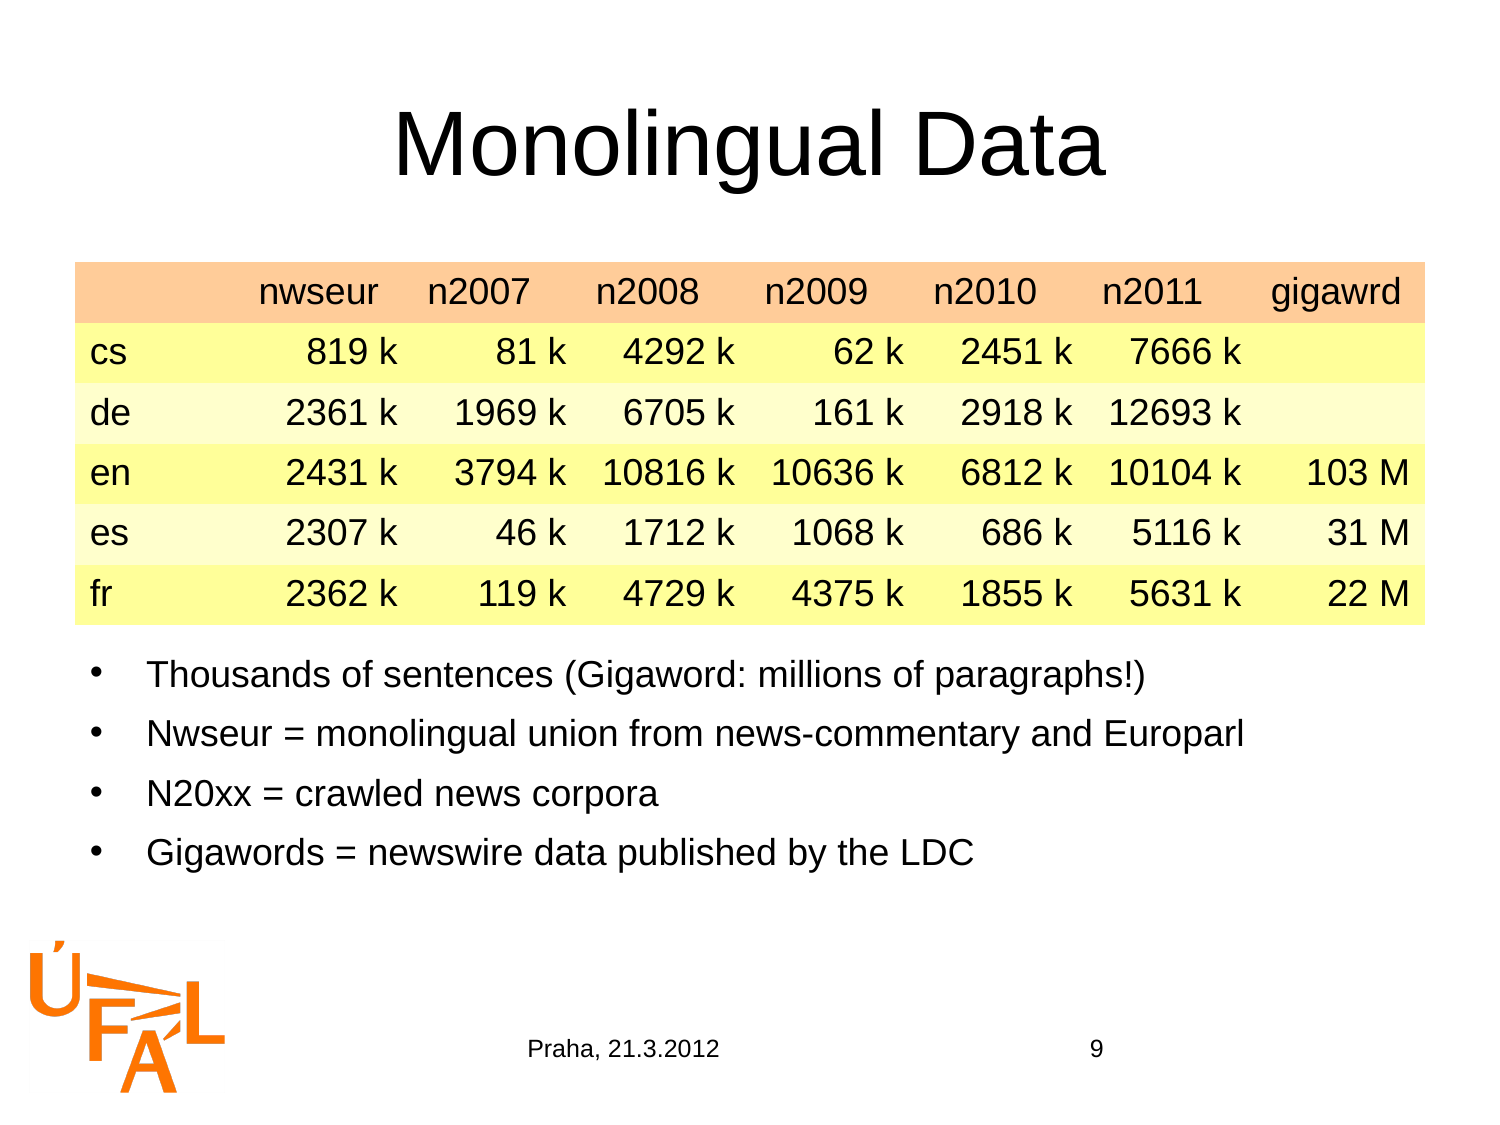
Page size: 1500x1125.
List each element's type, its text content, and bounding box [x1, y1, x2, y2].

table_cell 6812 k [919, 444, 1087, 504]
table_cell 31 M [1256, 504, 1425, 565]
table_cell 1068 k [750, 504, 919, 565]
table_cell 2451 k [919, 323, 1087, 383]
table_header n2010 [919, 262, 1087, 323]
table_cell 10816 k [581, 444, 750, 504]
table_header n2007 [412, 262, 581, 323]
table_cell 5631 k [1087, 565, 1256, 625]
table_cell 6705 k [581, 383, 750, 444]
table_cell 161 k [750, 383, 919, 444]
table_cell 4375 k [750, 565, 919, 625]
table_cell 46 k [412, 504, 581, 565]
table_cell de [75, 383, 244, 444]
table_header [75, 262, 244, 323]
table_cell 22 M [1256, 565, 1425, 625]
table_header nwseur [244, 262, 412, 323]
table_cell 7666 k [1087, 323, 1256, 383]
title Monolingual Data [75, 14, 1426, 263]
table_cell 81 k [412, 323, 581, 383]
table_cell 2362 k [244, 565, 412, 625]
table_cell 2307 k [244, 504, 412, 565]
table_cell 1712 k [581, 504, 750, 565]
table_header n2011 [1087, 262, 1256, 323]
table_header n2008 [581, 262, 750, 323]
table_cell 819 k [244, 323, 412, 383]
table_cell 2918 k [919, 383, 1087, 444]
table_cell 12693 k [1087, 383, 1256, 444]
table_cell 2431 k [244, 444, 412, 504]
table_cell [1256, 323, 1425, 383]
table_cell 686 k [919, 504, 1087, 565]
list Thousands of sentences (Gigaword: millions of paragraphs!) Nwseur = monolingual union from news-commentary and Europarl N20xx = crawled news corpora Gigawords = newswire data published by the LDC [75, 641, 1426, 988]
table_cell 4292 k [581, 323, 750, 383]
table_cell 1969 k [412, 383, 581, 444]
table_cell cs [75, 323, 244, 383]
table_cell 2361 k [244, 383, 412, 444]
picture [29, 940, 225, 1093]
table_cell 3794 k [412, 444, 581, 504]
table_cell 103 M [1256, 444, 1425, 504]
table_cell 4729 k [581, 565, 750, 625]
table_cell es [75, 504, 244, 565]
table_cell 10636 k [750, 444, 919, 504]
table_cell fr [75, 565, 244, 625]
table_cell 10104 k [1087, 444, 1256, 504]
table_cell 5116 k [1087, 504, 1256, 565]
table_cell en [75, 444, 244, 504]
table_cell [1256, 383, 1425, 444]
table_cell 62 k [750, 323, 919, 383]
table_header n2009 [750, 262, 919, 323]
table_header gigawrd [1256, 262, 1425, 323]
table_cell 1855 k [919, 565, 1087, 625]
table_cell 119 k [412, 565, 581, 625]
